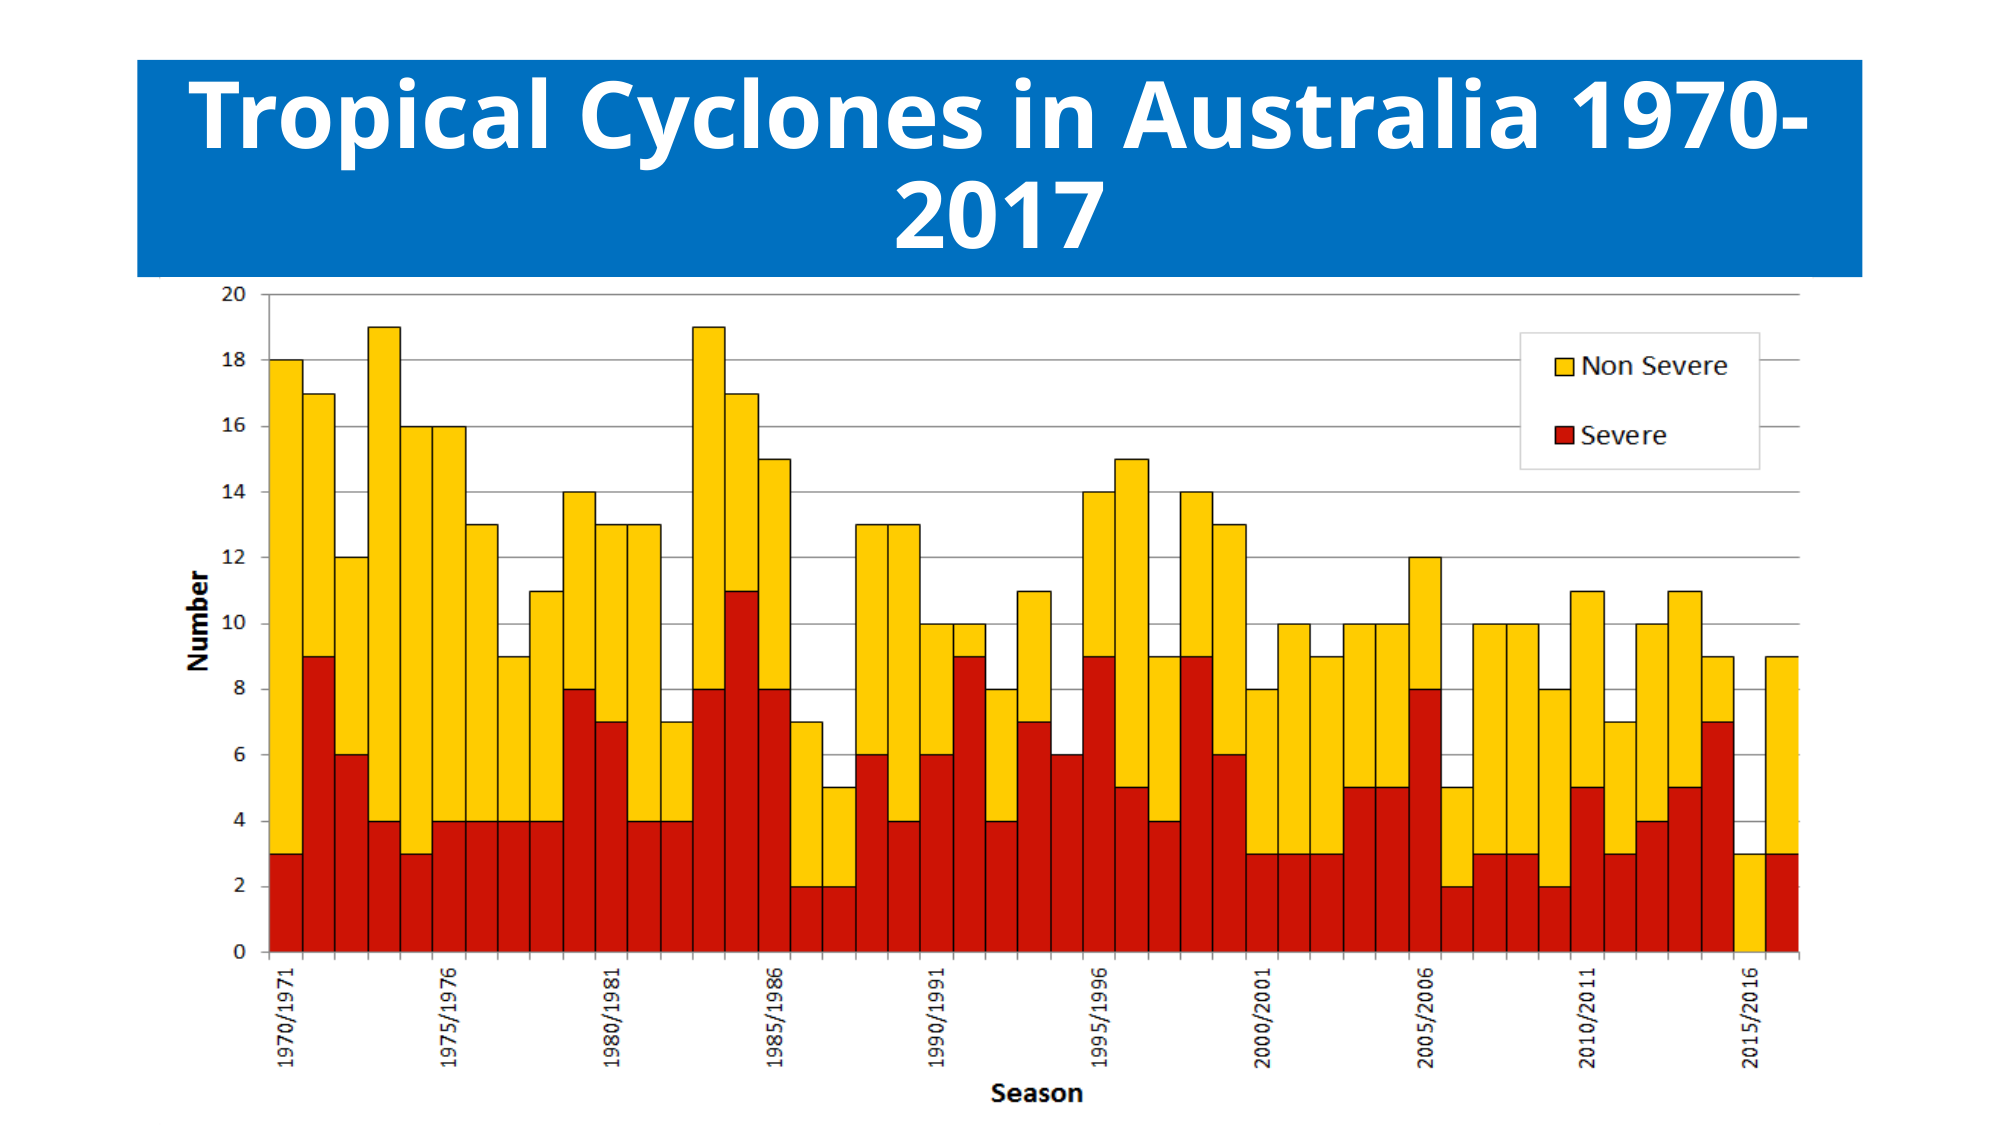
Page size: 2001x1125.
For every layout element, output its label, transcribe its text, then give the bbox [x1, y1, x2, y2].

text_box Tropical Cyclones in Australia 1970-2017 [137, 59, 1863, 278]
picture [159, 277, 1814, 1125]
